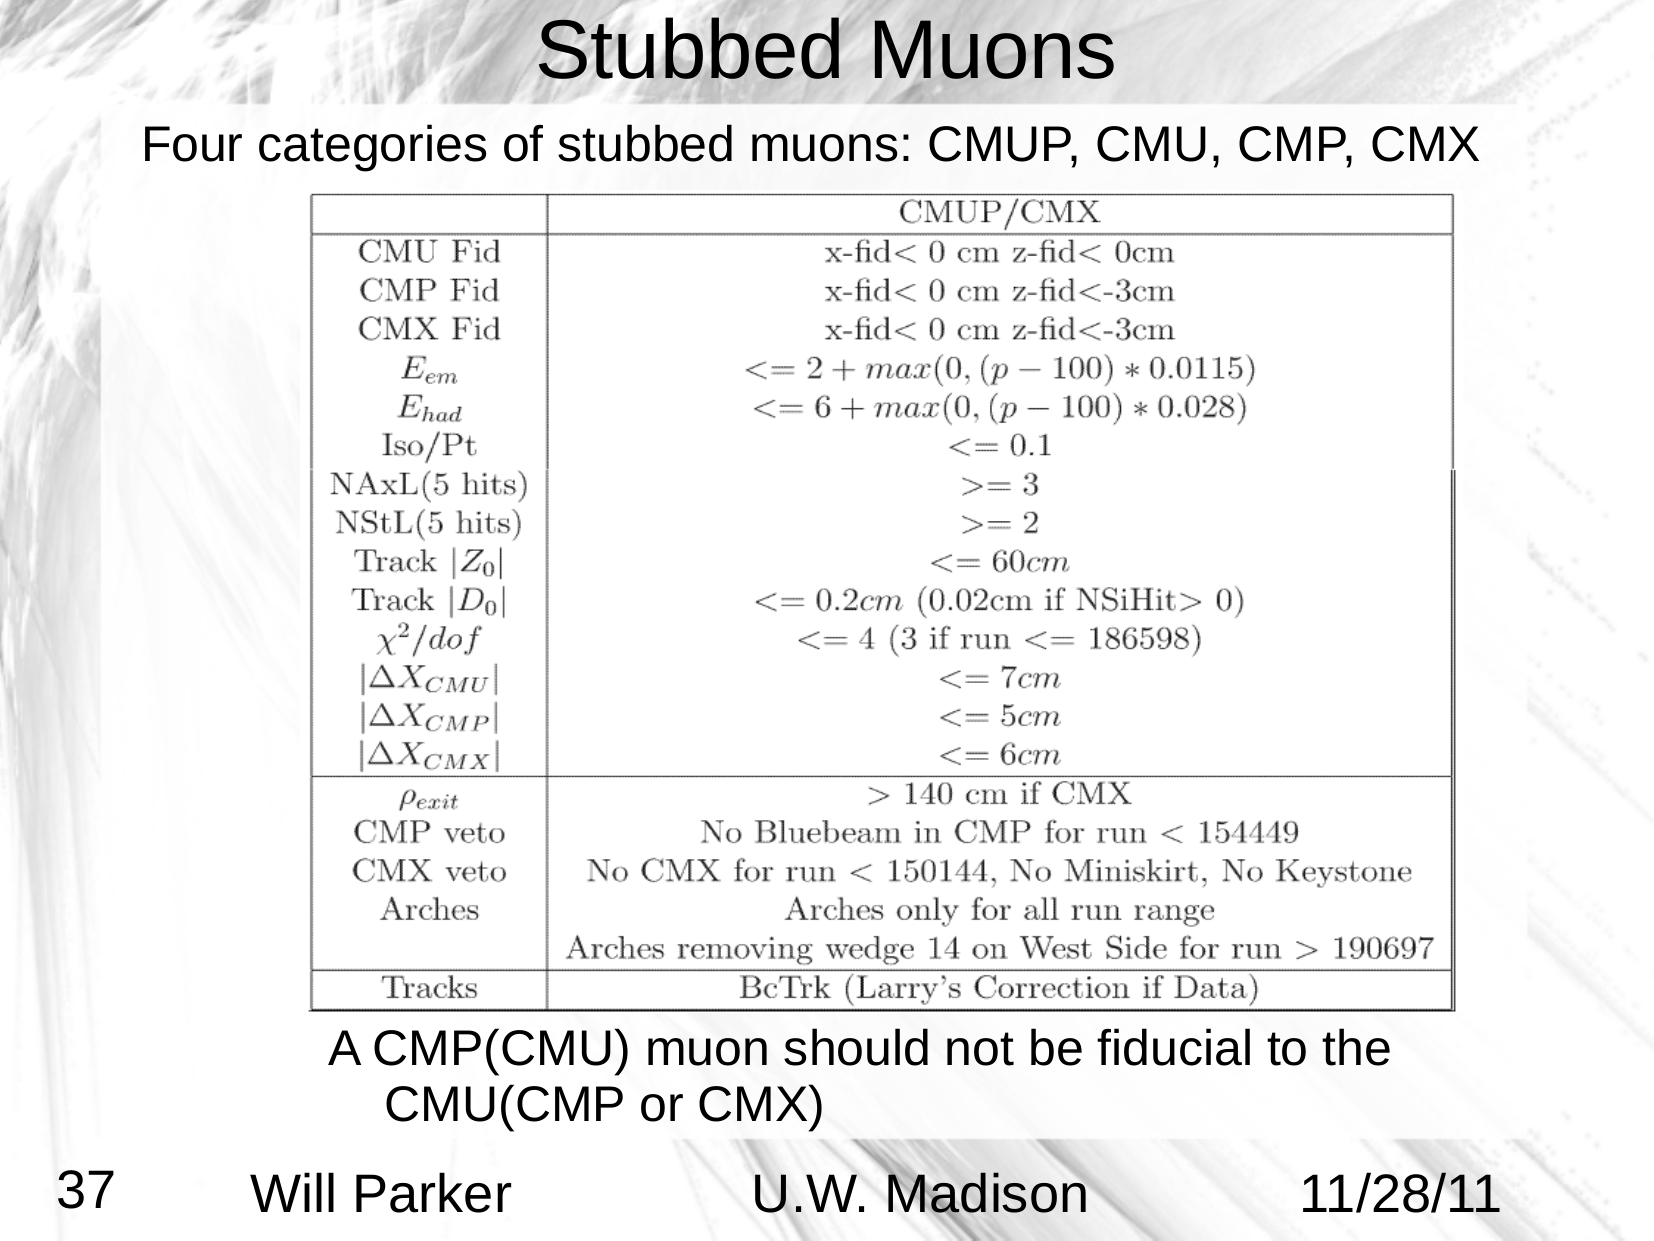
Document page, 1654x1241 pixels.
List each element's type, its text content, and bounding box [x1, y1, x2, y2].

picture [0, 132, 1654, 1241]
list 37 [0, 1155, 151, 1241]
title Stubbed Muons [0, 0, 1654, 132]
list Four categories of stubbed muons: CMUP, CMU, CMP, CMX [84, 112, 1501, 259]
list A CMP(CMU) muon should not be fiducial to the CMU(CMP or CMX) [272, 1016, 1538, 1219]
text_box Will Parker U.W. Madison 11/28/11 [151, 1160, 1566, 1241]
